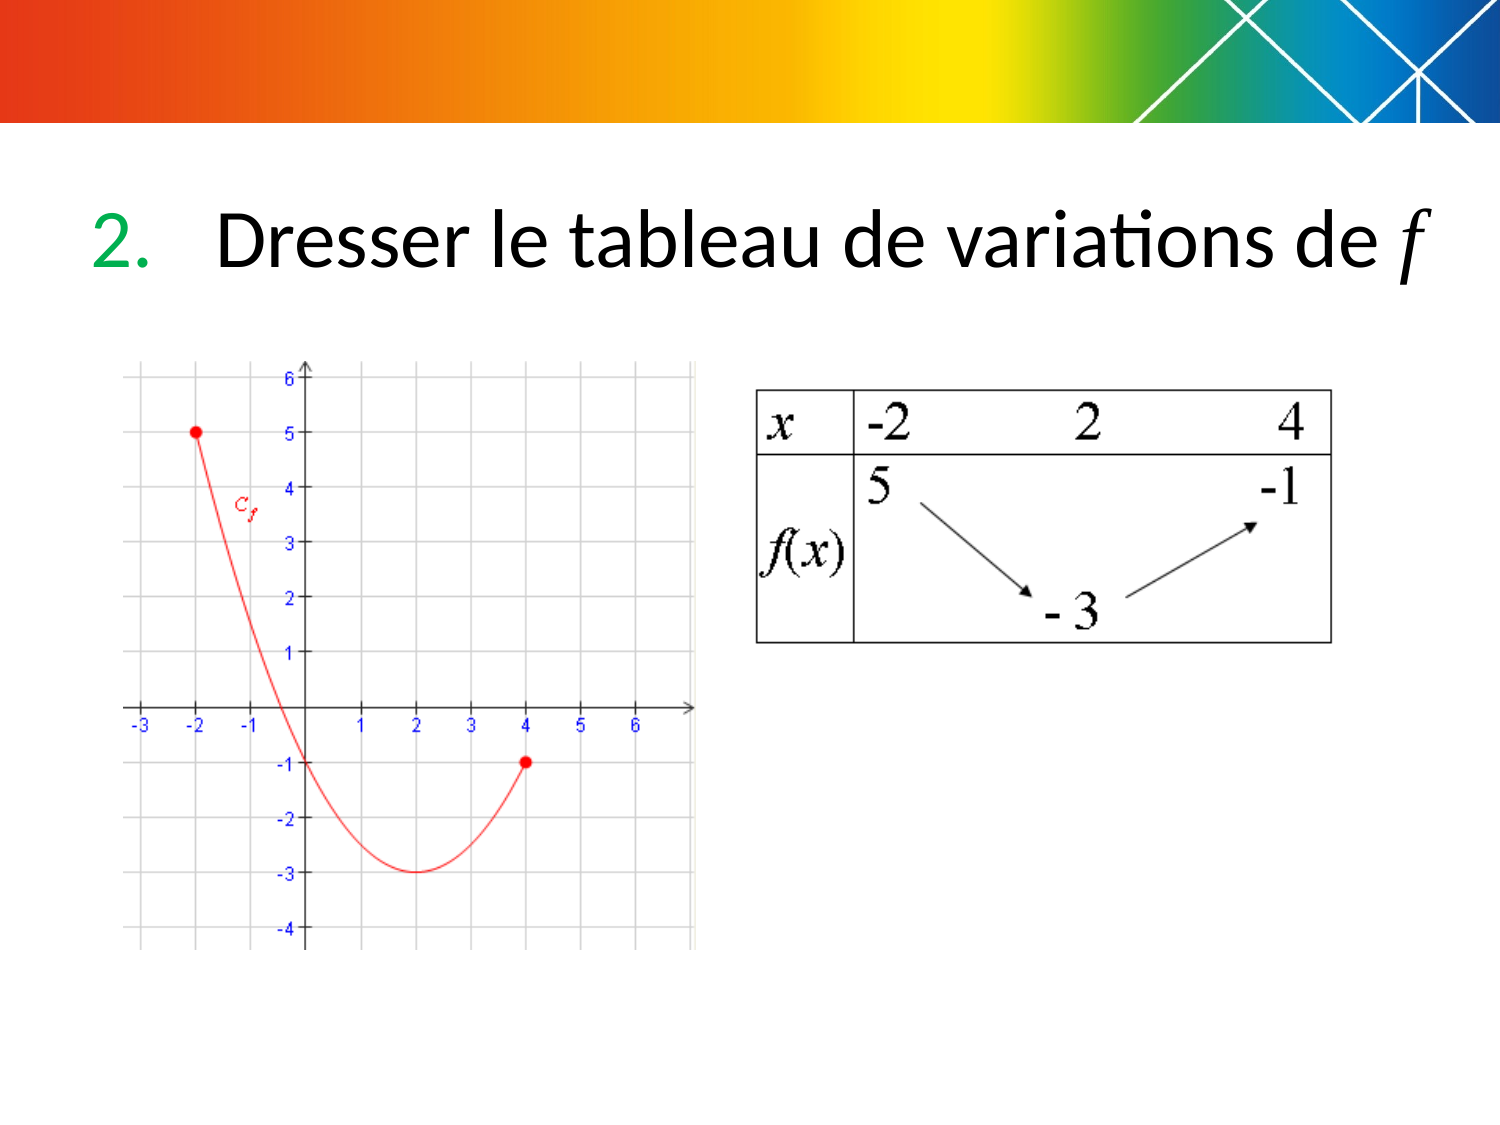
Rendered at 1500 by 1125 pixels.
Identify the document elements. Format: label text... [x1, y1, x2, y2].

title Dresser le tableau de variations de f [75, 163, 1500, 305]
picture [1340, 0, 1500, 123]
picture [123, 361, 696, 950]
picture [0, 0, 1359, 123]
picture [750, 385, 1340, 650]
